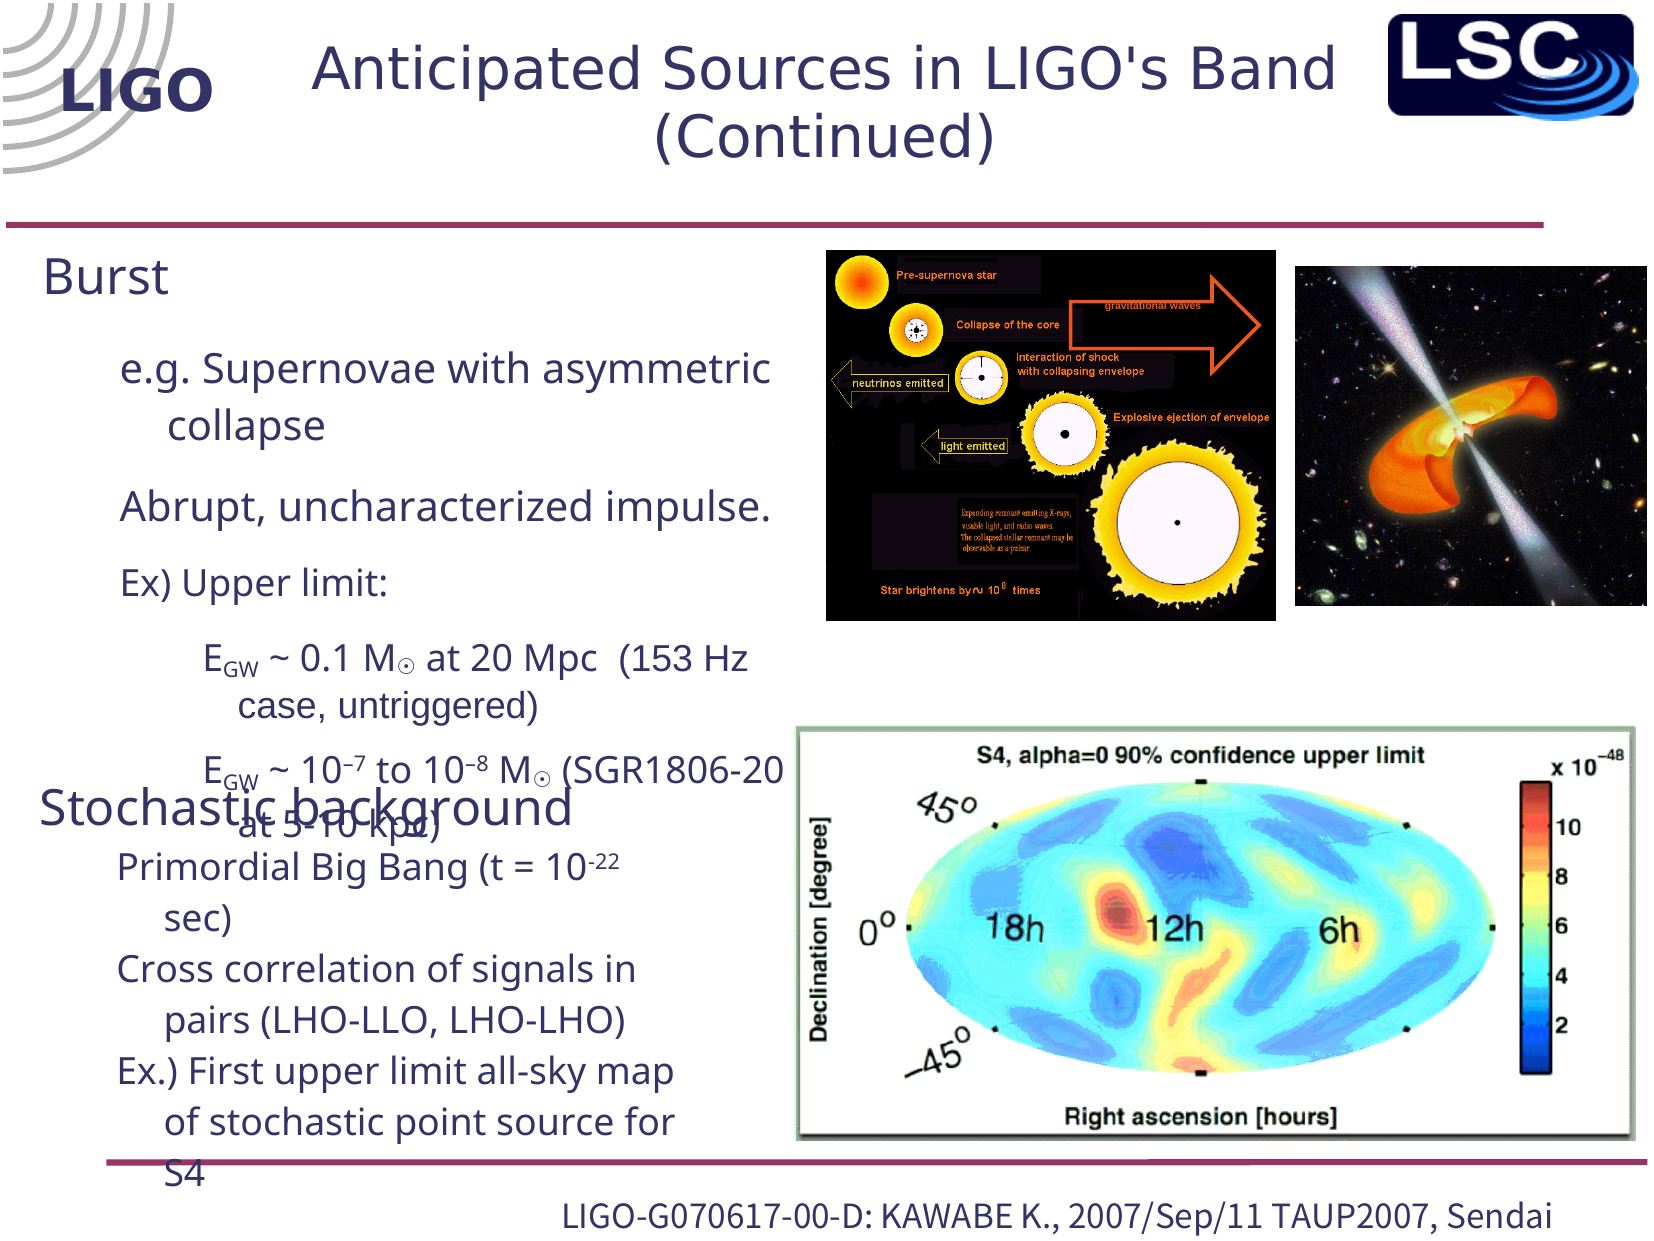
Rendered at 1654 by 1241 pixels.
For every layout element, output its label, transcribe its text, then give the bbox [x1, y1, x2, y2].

list Burst e.g. Supernovae with asymmetric collapse Abrupt, uncharacterized impulse. Ex) Upper limit: EGW ~ 0.1 M☉ at 20 Mpc (153 Hz case, untriggered) EGW ~ 10–7 to 10–8 M☉ (SGR1806-20 at 5-10 kpc) [25, 240, 824, 760]
picture [826, 250, 1276, 621]
picture [1463, 14, 1639, 121]
text_box Stochastic background Primordial Big Bang (t = 10-22 sec) Cross correlation of signals in pairs (LHO-LLO, LHO-LHO) Ex.) First upper limit all-sky map of stochastic point source for S4 [21, 772, 697, 1108]
picture [791, 722, 1639, 1143]
picture [1295, 266, 1647, 606]
title Anticipated Sources in LIGO's Band (Continued) [187, 0, 1463, 208]
text_box gravitational waves [1076, 292, 1230, 320]
